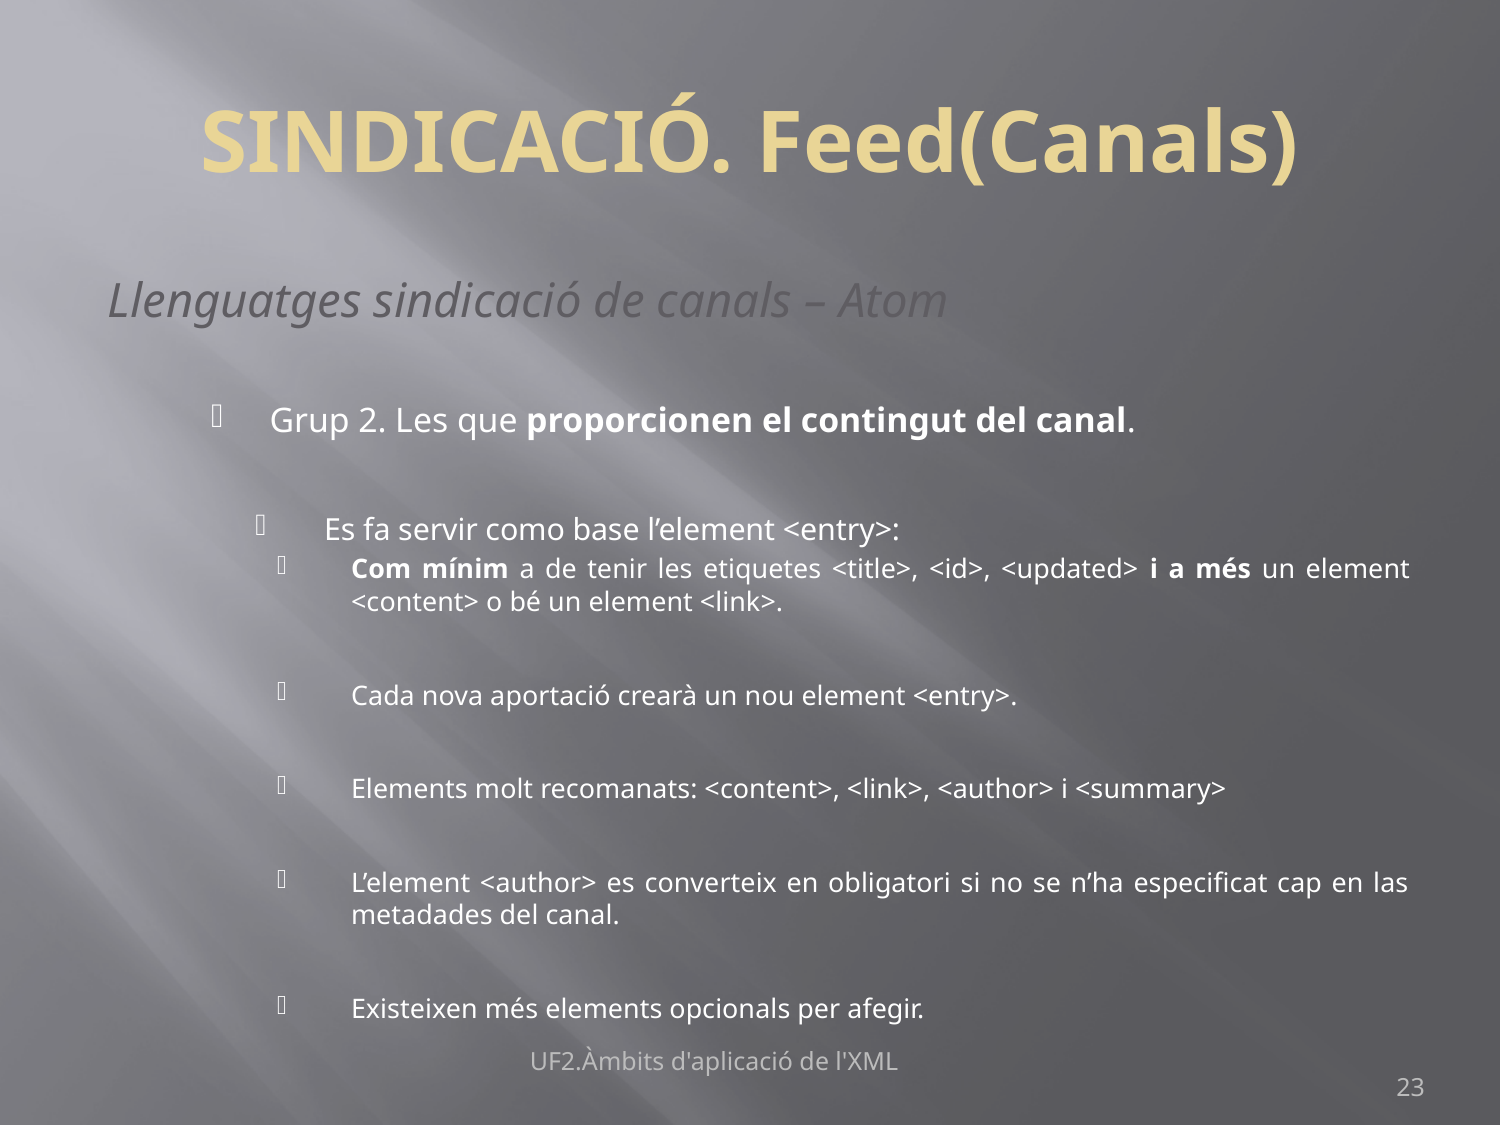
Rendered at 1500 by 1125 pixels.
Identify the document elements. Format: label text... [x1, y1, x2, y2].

title SINDICACIÓ. Feed(Canals) [75, 45, 1425, 233]
picture [0, 0, 1500, 1125]
slide_number <número> [1299, 1052, 1425, 1113]
list Llenguatges sindicació de canals – Atom Grup 2. Les que proporcionen el contingut del canal. Es fa servir como base l’element <entry>: Com mínim a de tenir les etiquetes <title>, <id>, <updated> i a més un element <content> o bé un element <link>. Cada nova aportació crearà un nou element <entry>. Elements molt recomanats: <content>, <link>, <author> i <summary> L’element <author> es converteix en obligatori si no se n’ha especificat cap en las metadades del canal. Existeixen més elements opcionals per afegir. [75, 262, 1425, 1035]
footer UF2.Àmbits d'aplicació de l'XML [512, 1052, 988, 1113]
